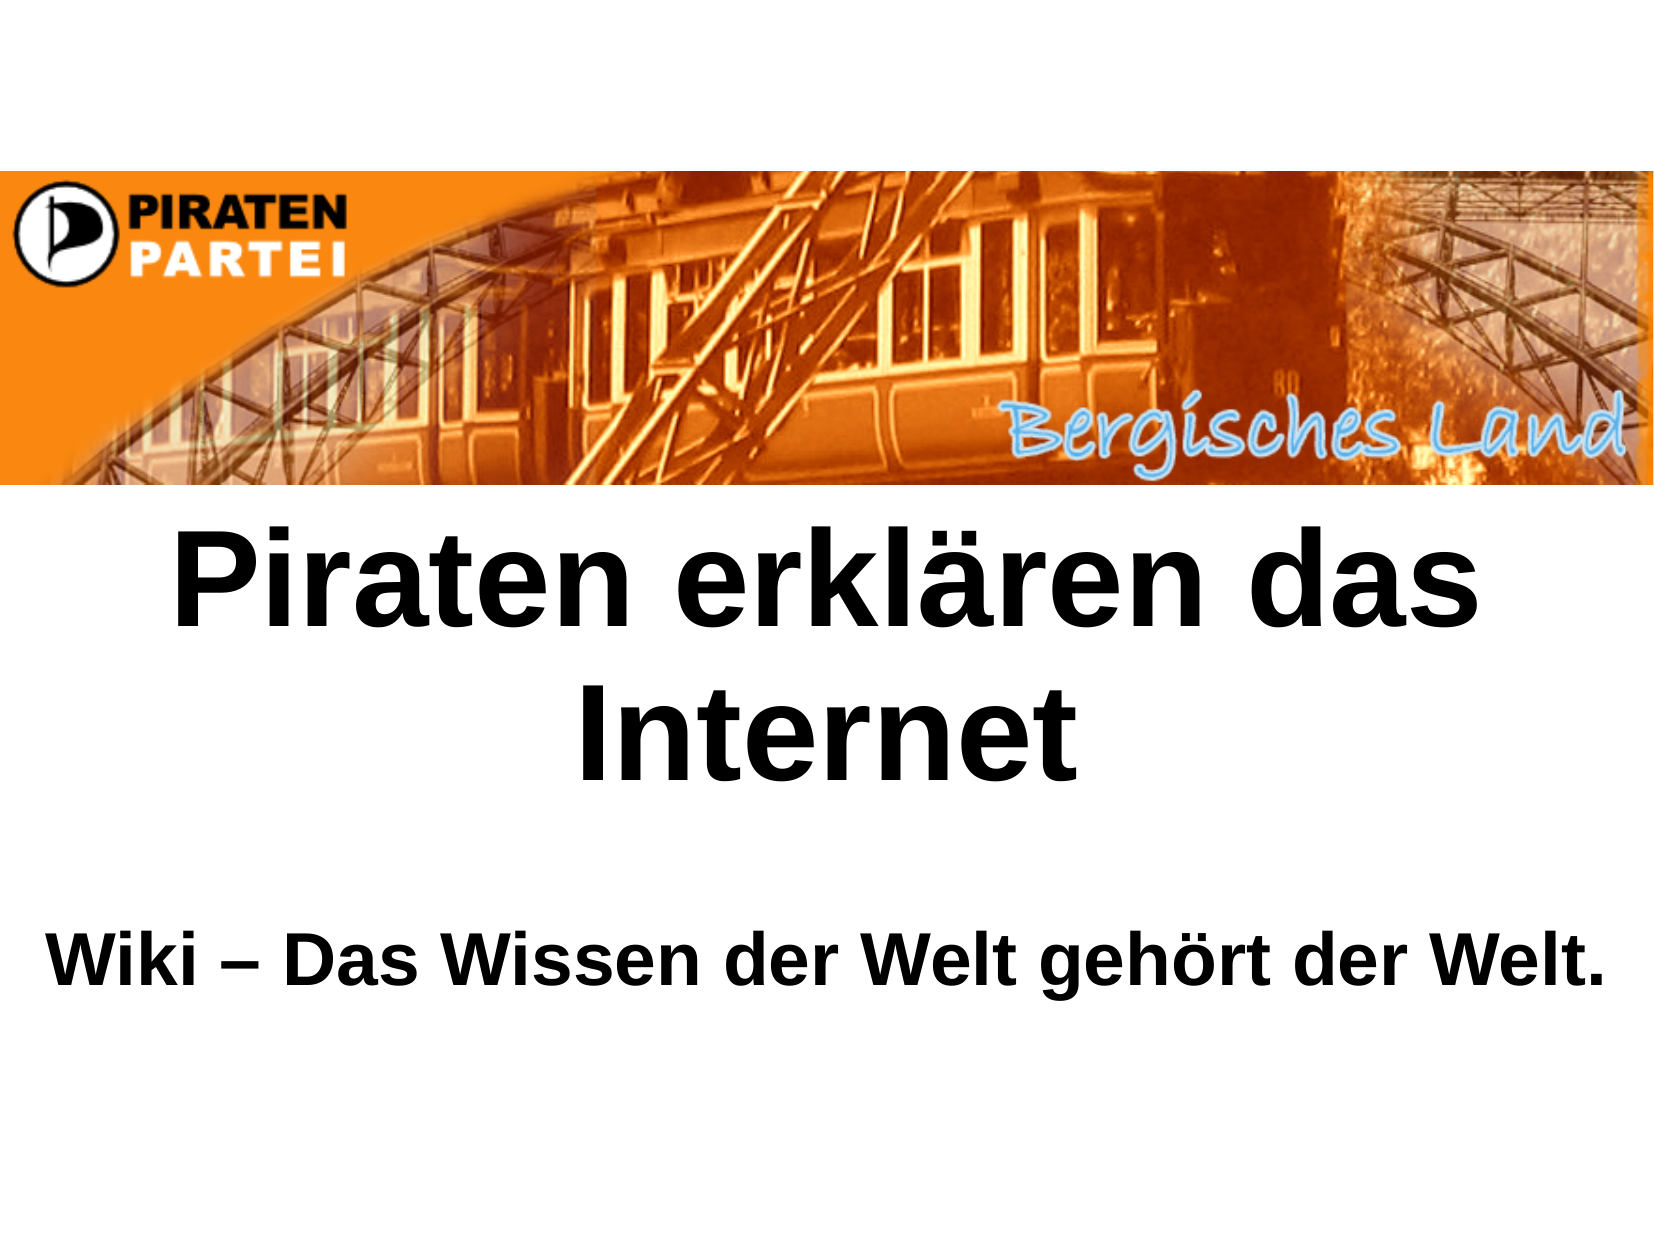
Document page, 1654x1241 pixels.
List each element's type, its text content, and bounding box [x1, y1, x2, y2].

picture [0, 171, 1654, 485]
title Wiki – Das Wissen der Welt gehört der Welt. [0, 797, 1654, 1123]
